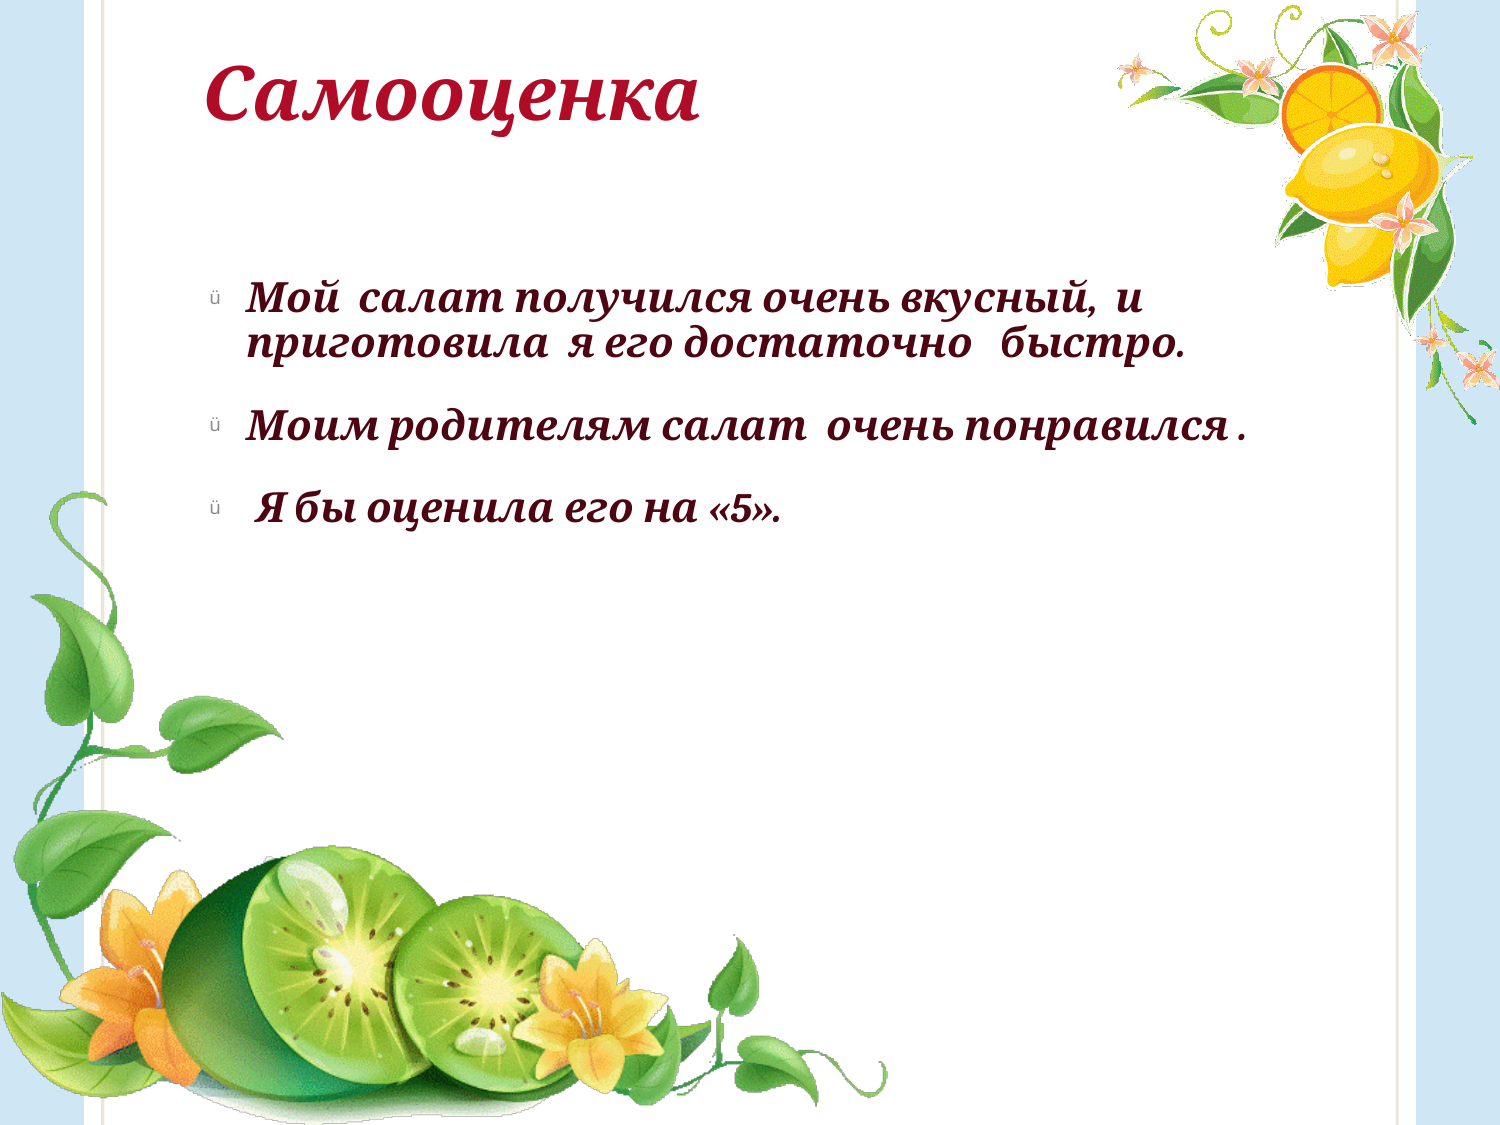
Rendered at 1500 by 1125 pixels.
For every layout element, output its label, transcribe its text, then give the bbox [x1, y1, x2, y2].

list Мой салат получился очень вкусный, и приготовила я его достаточно быстро. Моим родителям салат очень понравился . Я бы оценила его на «5». [187, 269, 1313, 1013]
picture [0, 465, 903, 1125]
title Самооценка [187, 52, 1313, 240]
picture [1114, 0, 1500, 428]
